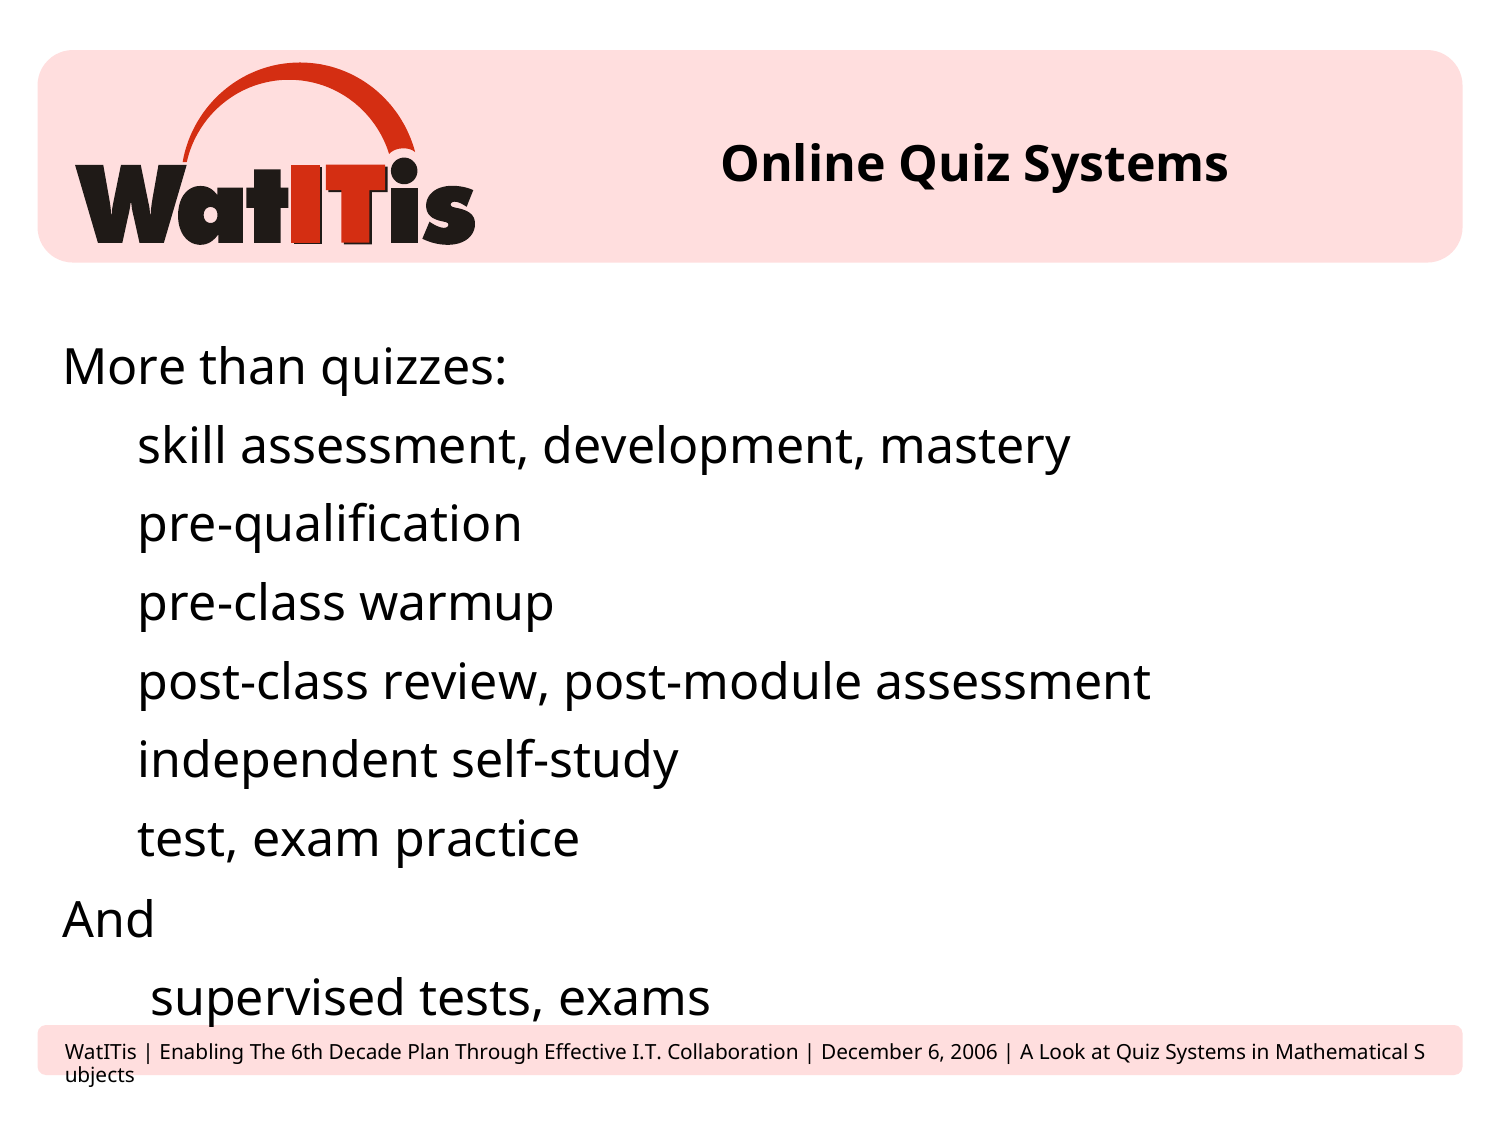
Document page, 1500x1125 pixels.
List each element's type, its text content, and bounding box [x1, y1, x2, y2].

list More than quizzes: skill assessment, development, mastery pre-qualification pre-class warmup post-class review, post-module assessment independent self-study test, exam practice And supervised tests, exams [62, 330, 1450, 963]
title Online Quiz Systems [500, 62, 1450, 263]
